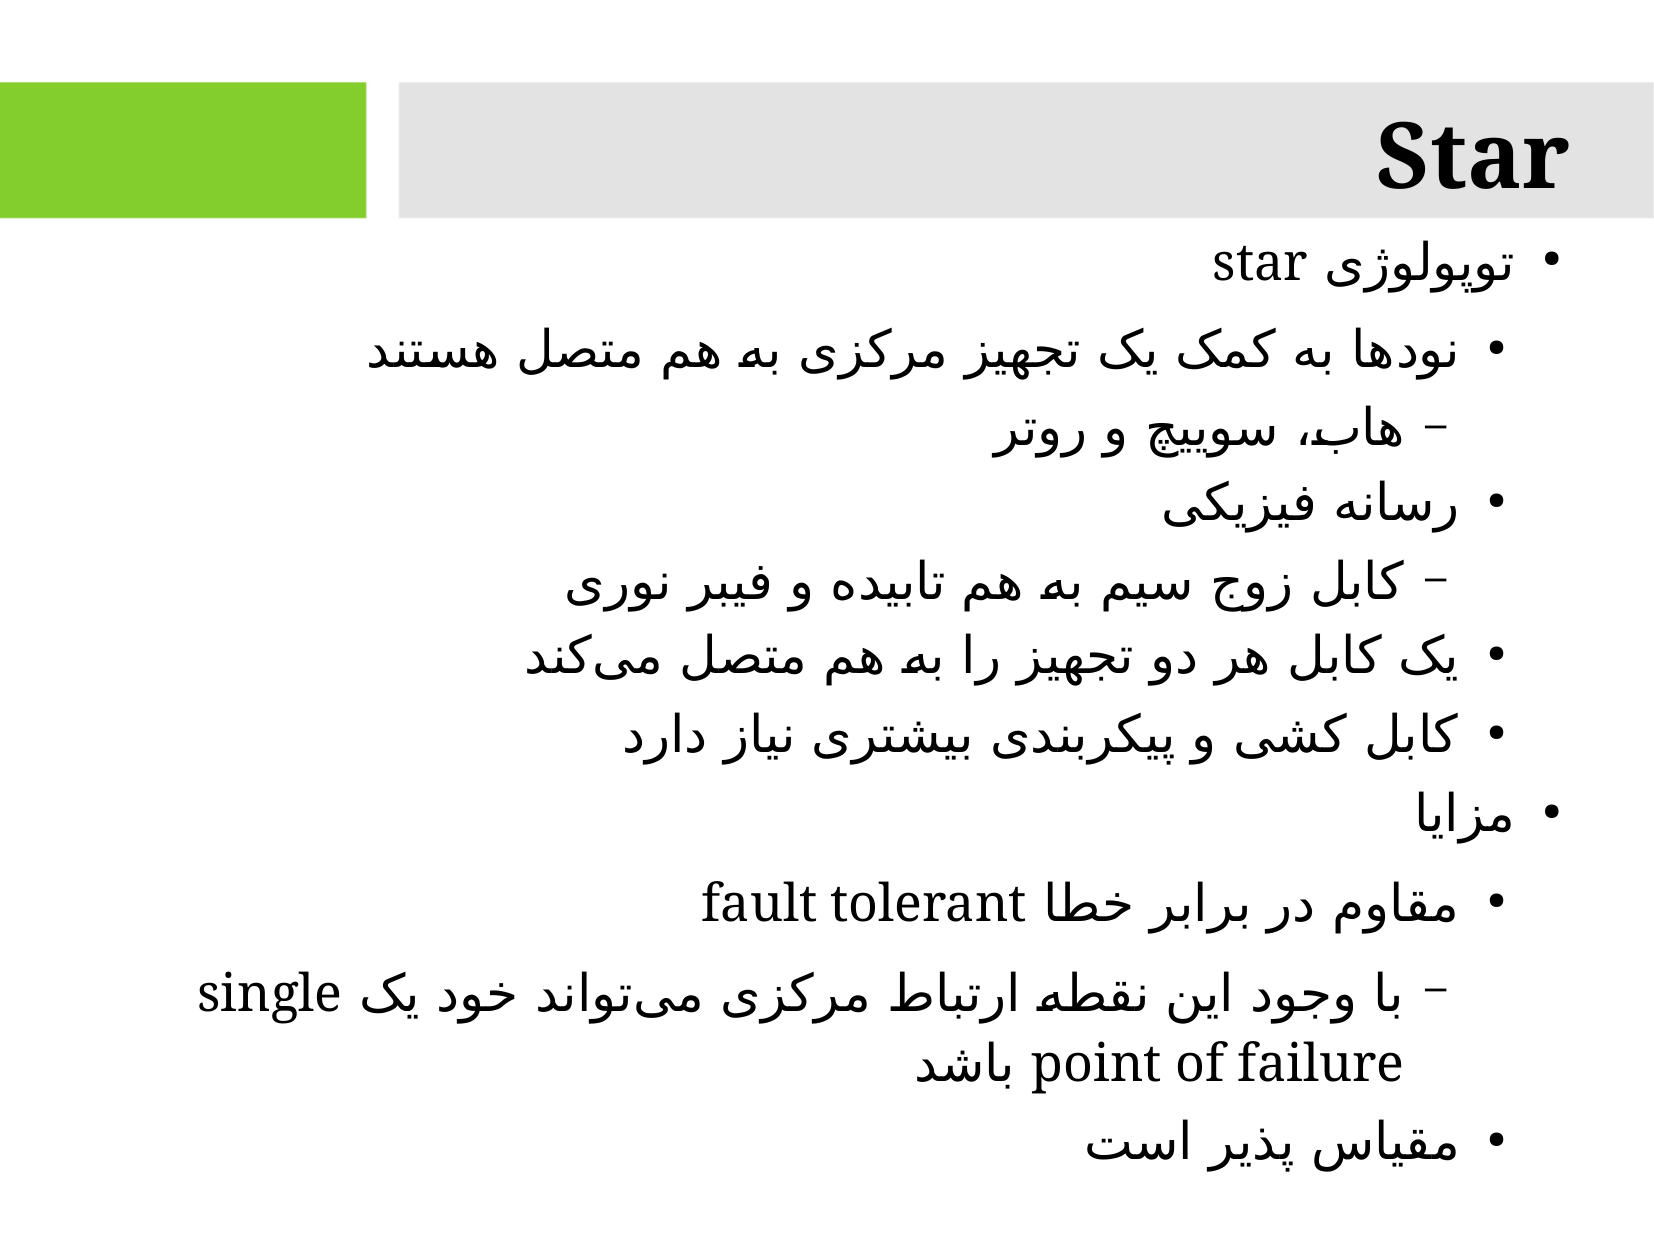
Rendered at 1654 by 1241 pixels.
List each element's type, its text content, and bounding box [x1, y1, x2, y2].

list توپولوژی star نود‌ها به کمک یک تجهیز مرکزی به هم متصل هستند هاب، سوییچ و روتر رسانه فیزیکی کابل زوج سیم به هم تابیده و فیبر نوری یک کابل هر دو تجهیز را به هم متصل می‌کند کابل کشی و پیکربندی بیشتری نیاز دارد مزایا مقاوم در برابر خطا fault tolerant با وجود این نقطه ارتباط مرکزی می‌تواند خود یک single point of failure باشد مقیاس پذیر است [82, 225, 1571, 1182]
title Star [82, 49, 1571, 225]
picture [0, 0, 1654, 1241]
